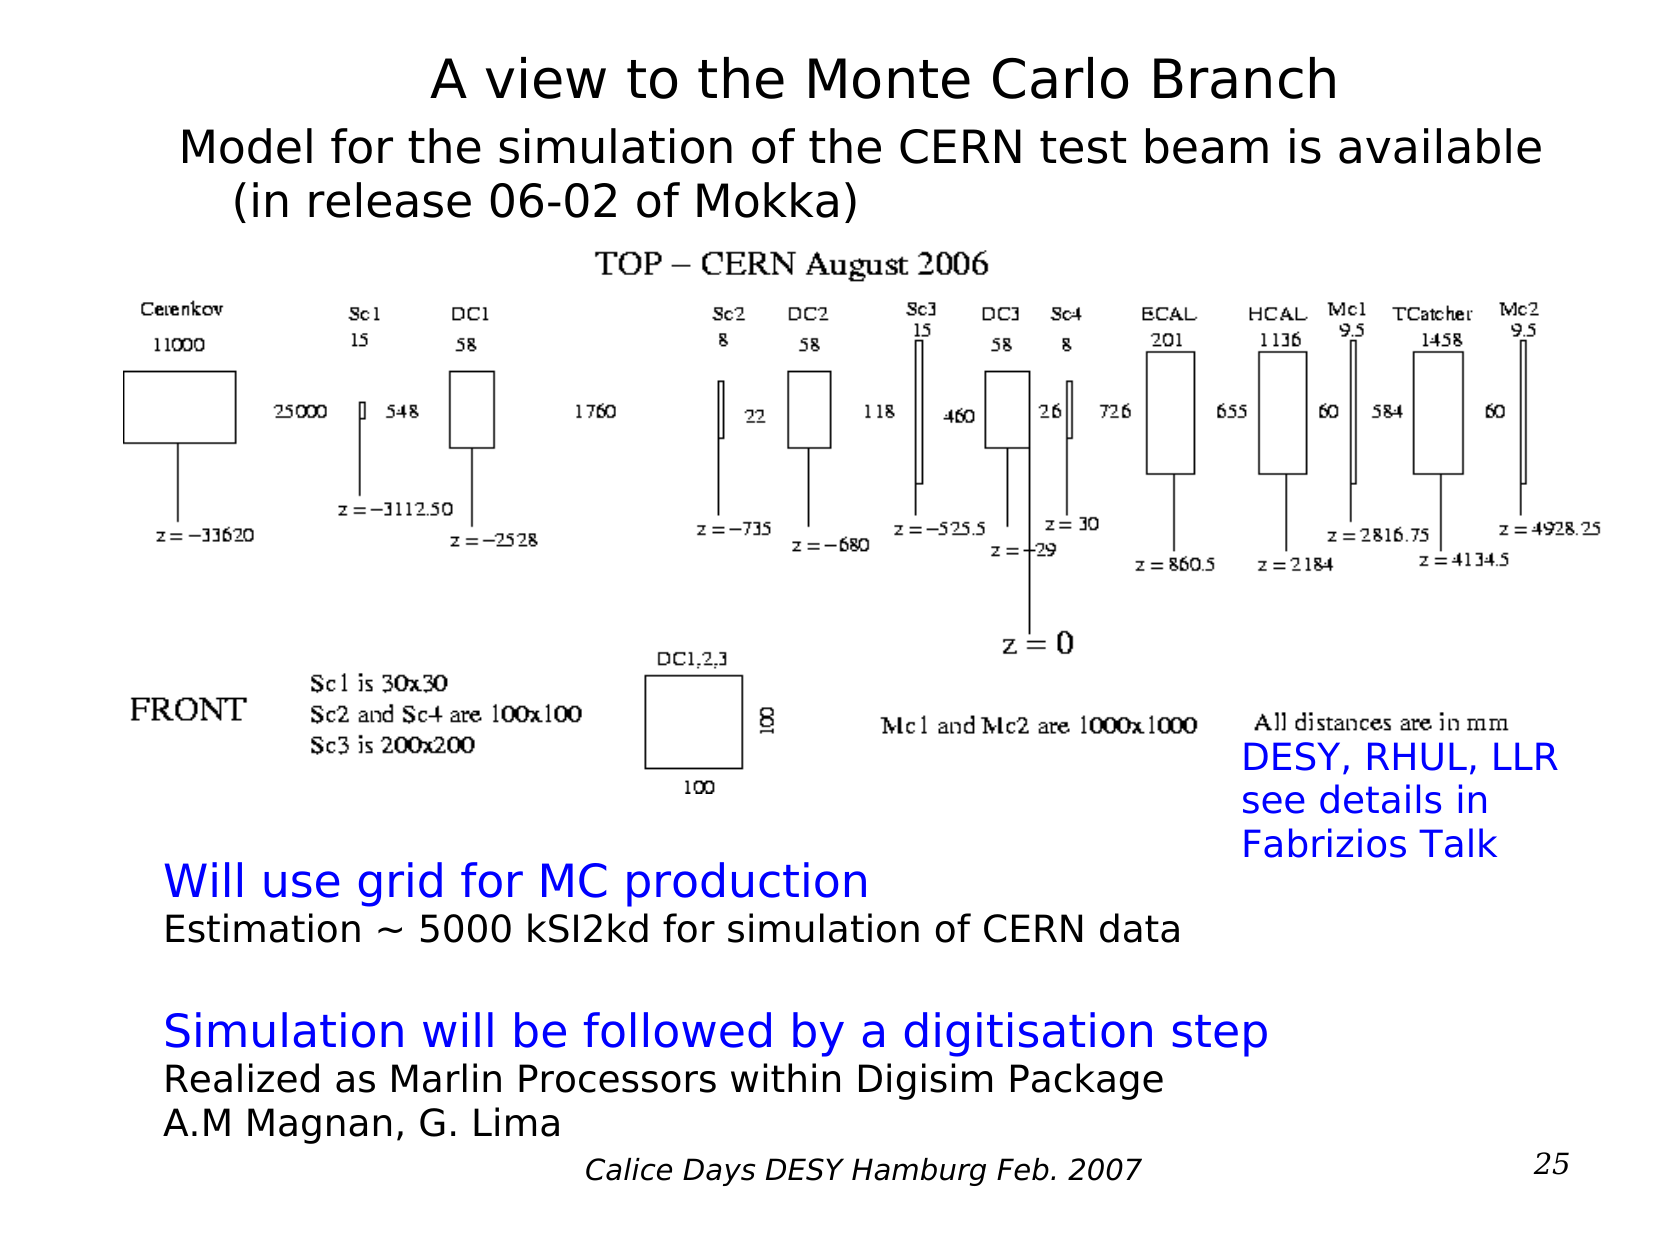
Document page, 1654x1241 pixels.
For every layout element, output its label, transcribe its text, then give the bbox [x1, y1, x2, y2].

text_box Will use grid for MC production Estimation ~ 5000 kSI2kd for simulation of CERN data Simulation will be followed by a digitisation step Realized as Marlin Processors within Digisim Package A.M Magnan, G. Lima [148, 847, 1266, 1153]
title A view to the Monte Carlo Branch [187, 0, 1538, 113]
text_box DESY, RHUL, LLR see details in Fabrizios Talk [1226, 728, 1567, 874]
picture [123, 249, 1607, 794]
list Model for the simulation of the CERN test beam is available (in release 06-02 of Mokka) [146, 113, 1572, 249]
